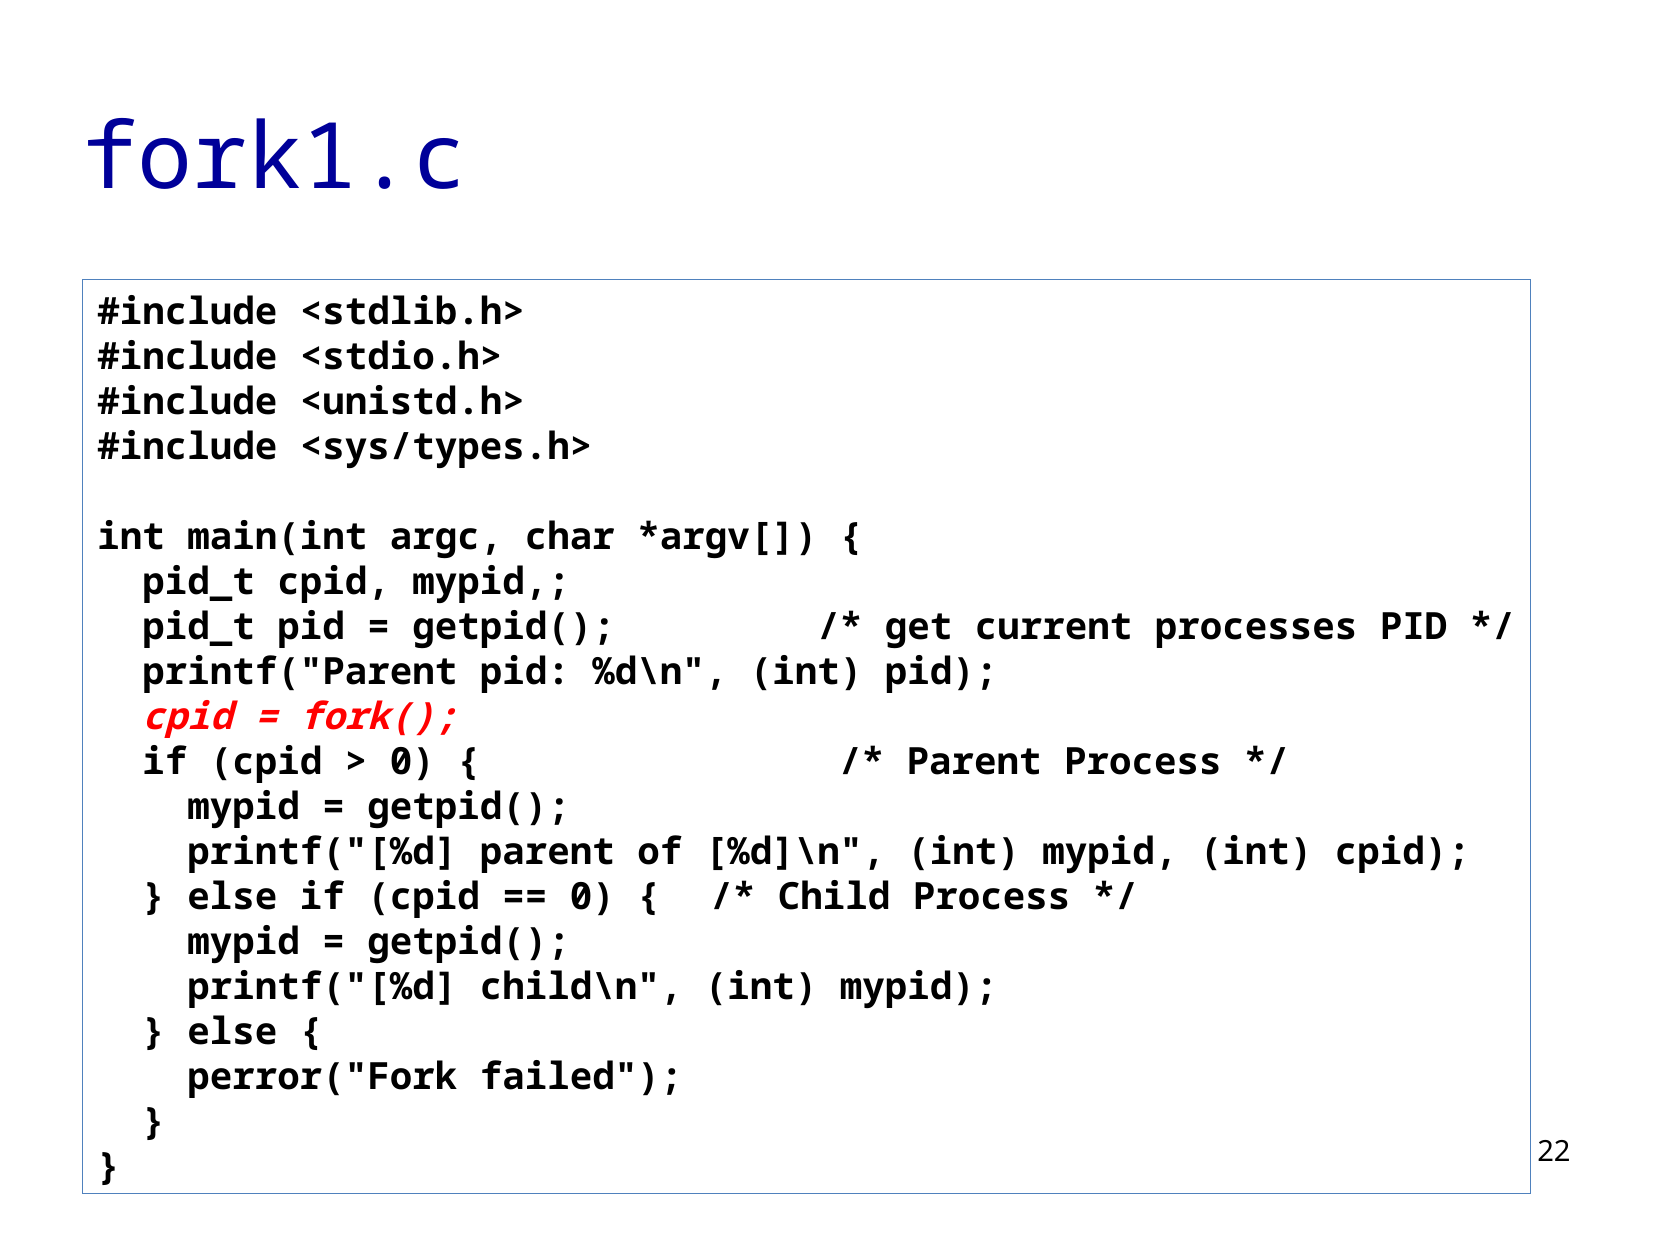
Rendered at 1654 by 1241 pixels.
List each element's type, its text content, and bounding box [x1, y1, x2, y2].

text_box #include <stdlib.h> #include <stdio.h> #include <unistd.h> #include <sys/types.h> int main(int argc, char *argv[]) { pid_t cpid, mypid,; pid_t pid = getpid(); /* get current processes PID */ printf("Parent pid: %d\n", (int) pid); cpid = fork(); if (cpid > 0) { /* Parent Process */ mypid = getpid(); printf("[%d] parent of [%d]\n", (int) mypid, (int) cpid); } else if (cpid == 0) { /* Child Process */ mypid = getpid(); printf("[%d] child\n", (int) mypid); } else { perror("Fork failed"); } } [82, 279, 1531, 1194]
title fork1.c [82, 49, 1571, 257]
